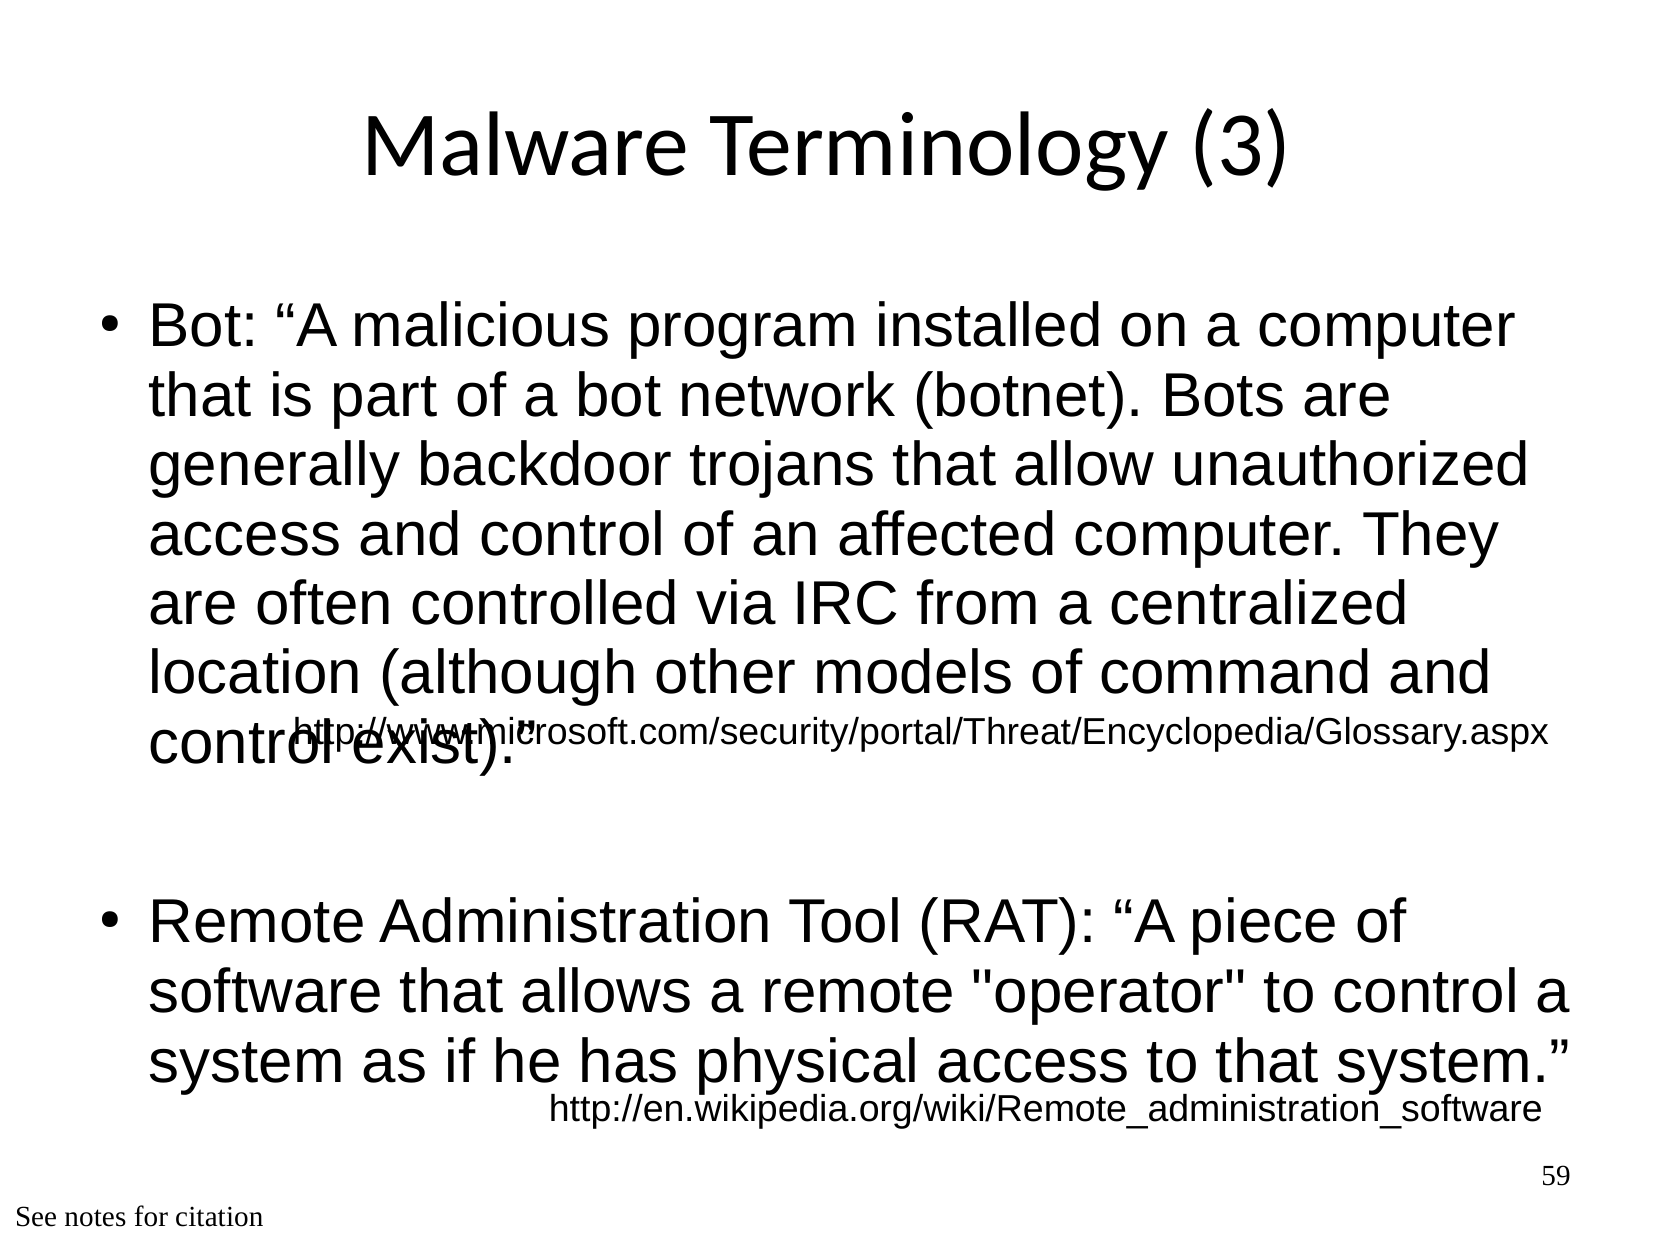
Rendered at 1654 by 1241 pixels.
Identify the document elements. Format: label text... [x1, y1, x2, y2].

list Bot: “A malicious program installed on a computer that is part of a bot network (botnet). Bots are generally backdoor trojans that allow unauthorized access and control of an affected computer. They are often controlled via IRC from a centralized location (although other models of command and control exist).” Remote Administration Tool (RAT): “A piece of software that allows a remote "operator" to control a system as if he has physical access to that system.” [82, 290, 1576, 1126]
title Malware Terminology (3) [82, 49, 1571, 257]
text_box http://en.wikipedia.org/wiki/Remote_administration_software [534, 1080, 1561, 1137]
text_box http://www.microsoft.com/security/portal/Threat/Encyclopedia/Glossary.aspx [278, 703, 1566, 761]
